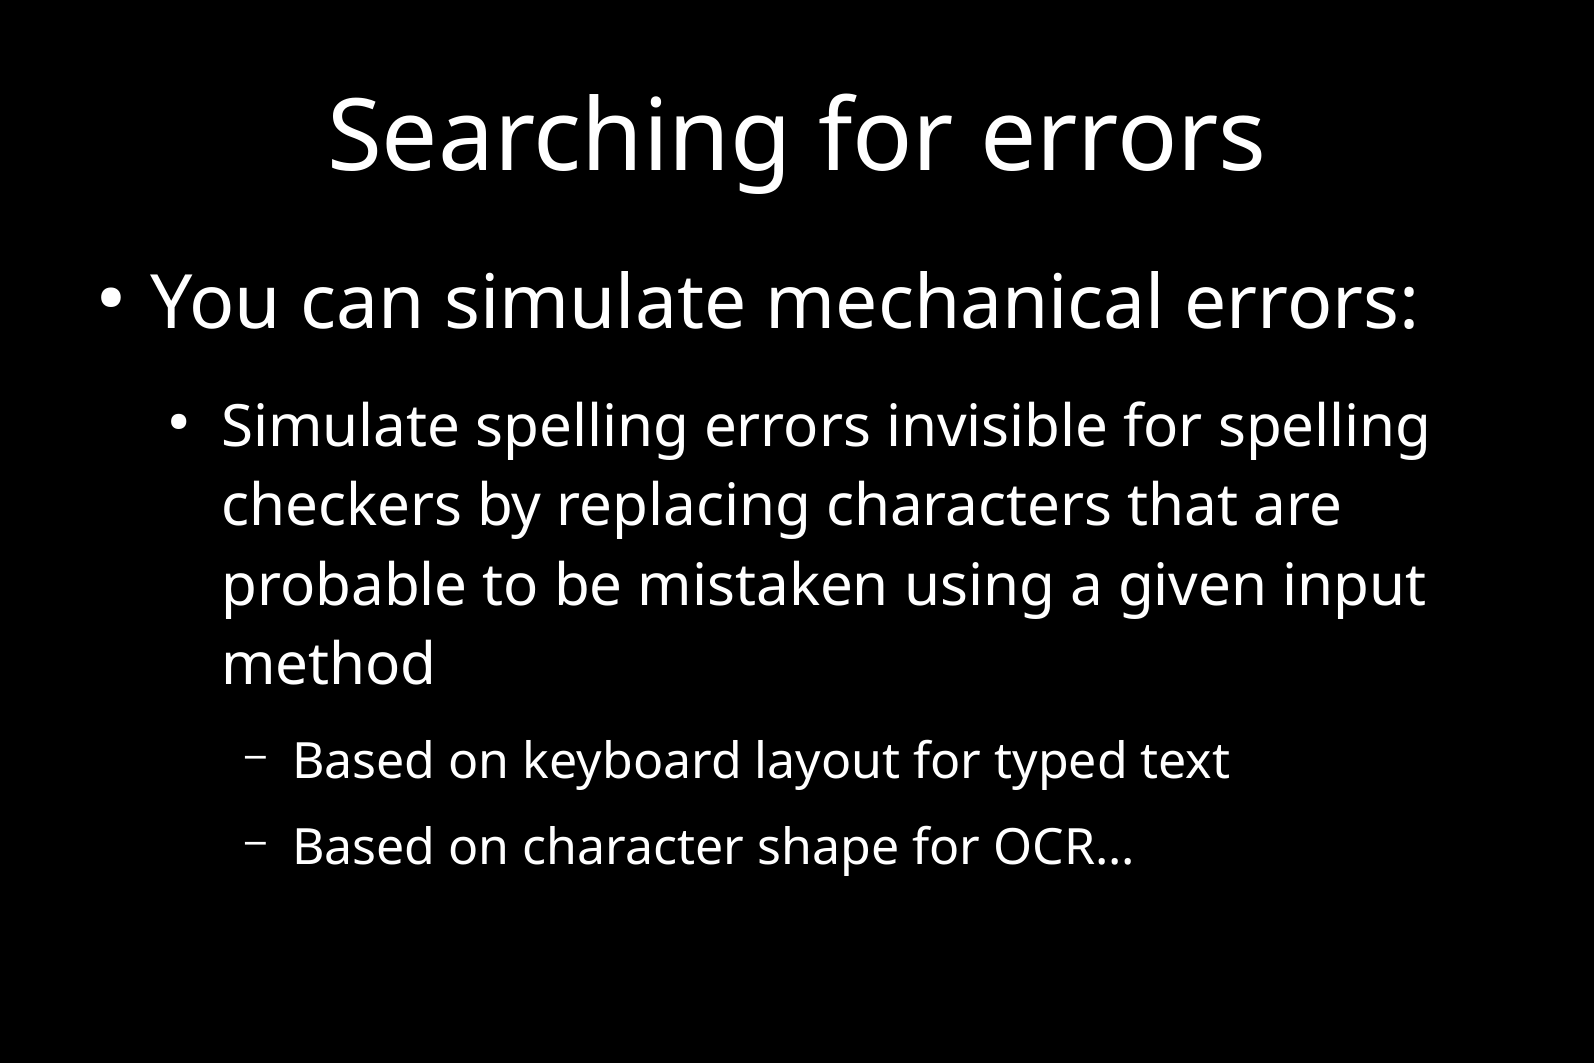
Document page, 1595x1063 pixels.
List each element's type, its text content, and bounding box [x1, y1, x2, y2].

list You can simulate mechanical errors: Simulate spelling errors invisible for spelling checkers by replacing characters that are probable to be mistaken using a given input method Based on keyboard layout for typed text Based on character shape for OCR... [79, 248, 1515, 936]
title Searching for errors [79, 49, 1515, 213]
